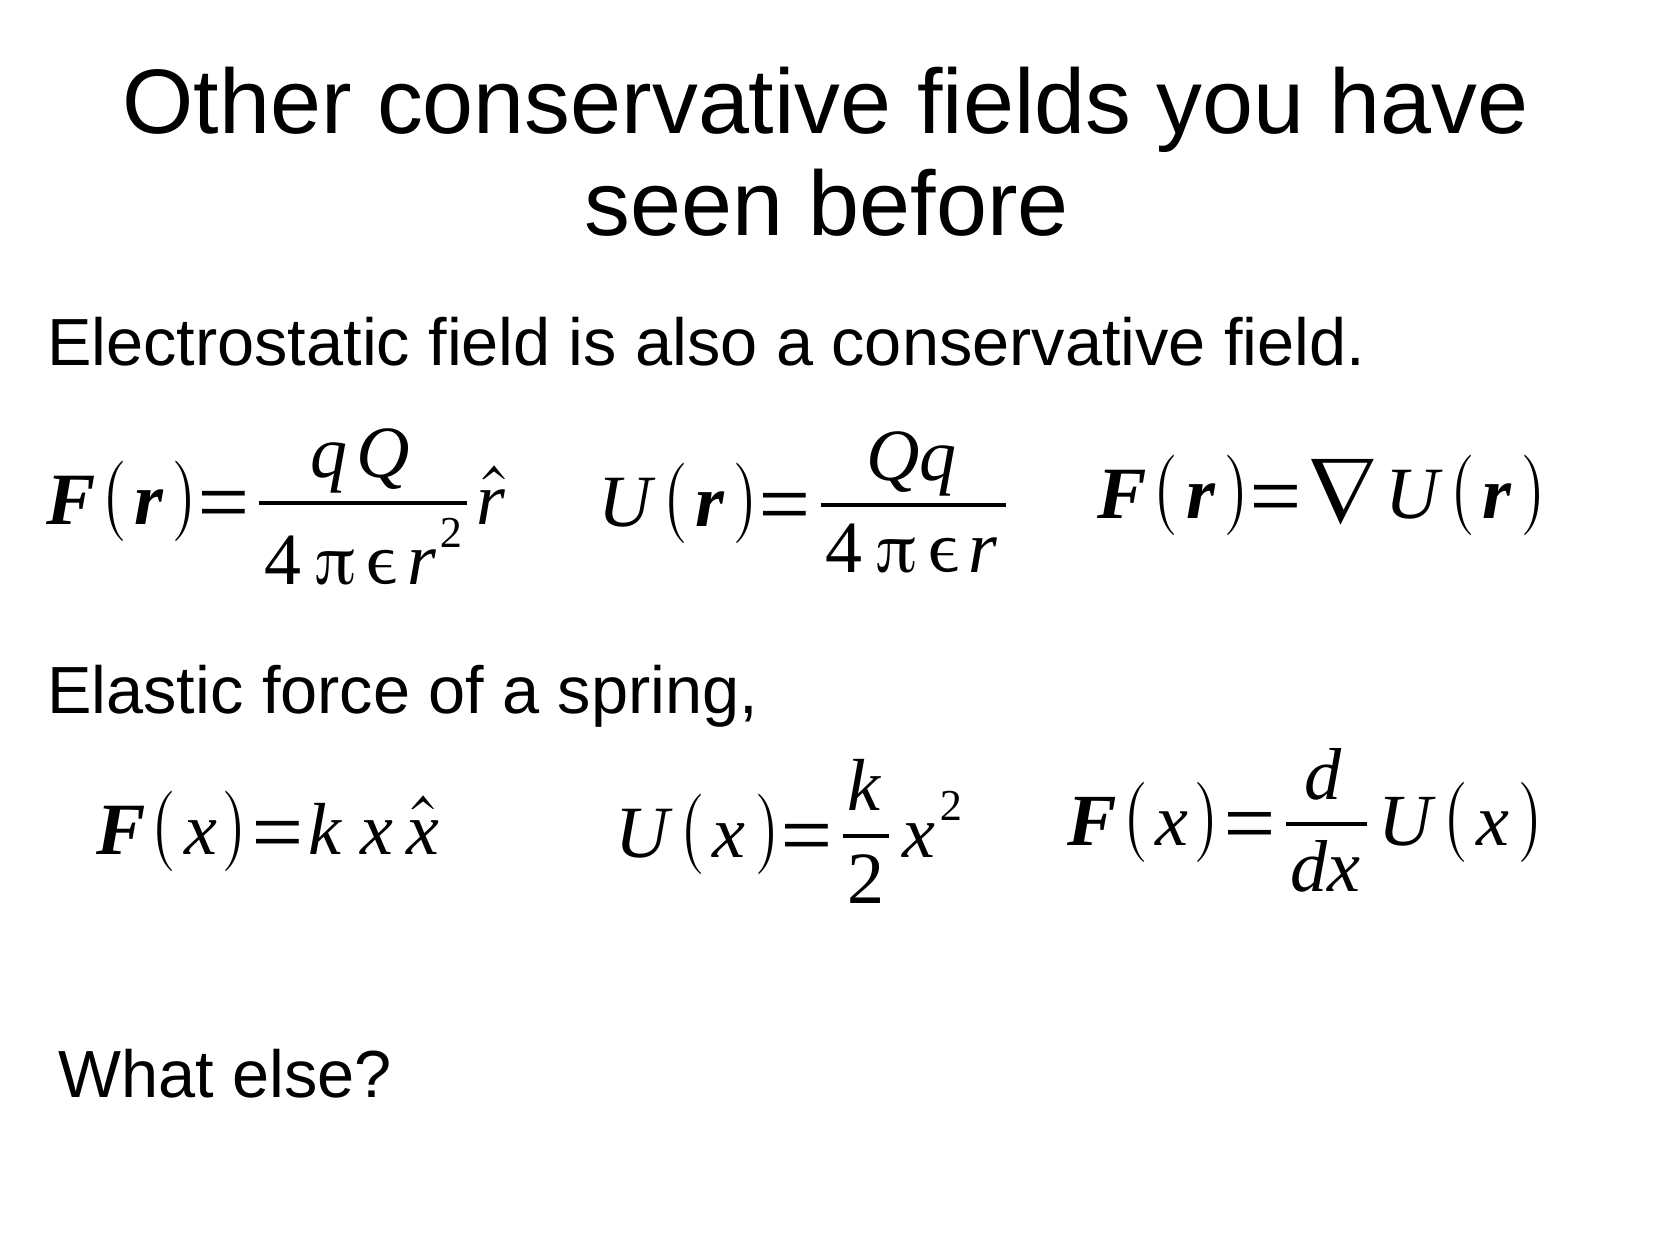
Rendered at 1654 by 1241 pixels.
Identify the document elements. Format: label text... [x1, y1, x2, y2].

subtitle Electrostatic field is also a conservative field. [47, 271, 1512, 414]
chart [73, 785, 460, 875]
chart [580, 415, 1028, 591]
text_box What else? [59, 1003, 1524, 1146]
title Other conservative fields you have seen before [82, 49, 1571, 257]
chart [1044, 734, 1560, 910]
chart [1074, 448, 1562, 538]
chart [23, 413, 528, 599]
chart [597, 746, 981, 922]
text_box Elastic force of a spring, [47, 625, 1512, 756]
